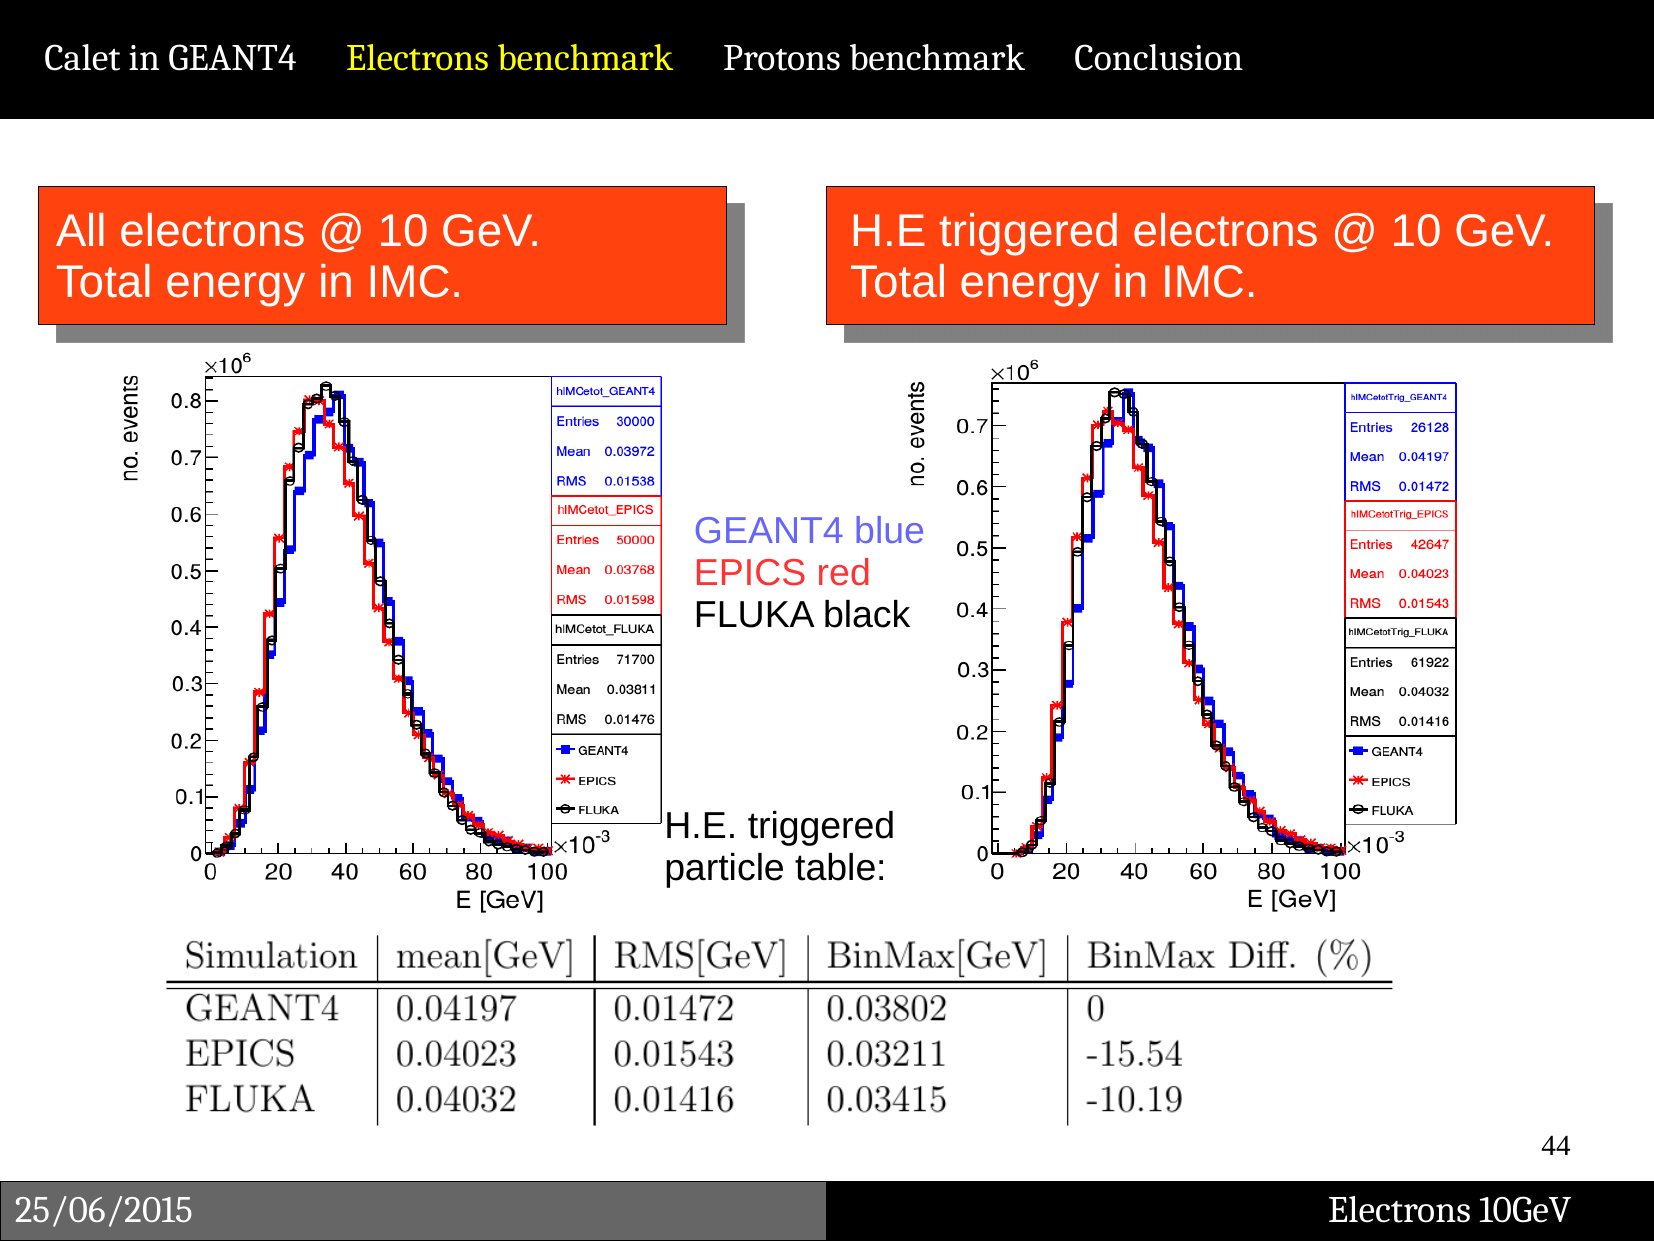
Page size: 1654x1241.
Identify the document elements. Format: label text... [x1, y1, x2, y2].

text_box GEANT4 blue EPICS red FLUKA black [679, 501, 945, 643]
text_box [38, 186, 727, 325]
text_box [0, 1181, 1313, 1241]
text_box All electrons @ 10 GeV. Total energy in IMC. [41, 197, 688, 384]
picture [118, 347, 680, 916]
text_box Calet in GEANT4 Electrons benchmark Protons benchmark Conclusion [29, 29, 1625, 89]
text_box [0, 0, 1654, 119]
text_box H.E triggered electrons @ 10 GeV. Total energy in IMC. [835, 197, 1595, 325]
picture [157, 927, 1408, 1134]
text_box [826, 186, 1595, 325]
text_box Electrons 10GeV [1313, 1181, 1654, 1241]
picture [887, 354, 1477, 916]
text_box 25/06/2015 [0, 1181, 246, 1240]
text_box H.E. triggered particle table: [649, 797, 916, 897]
